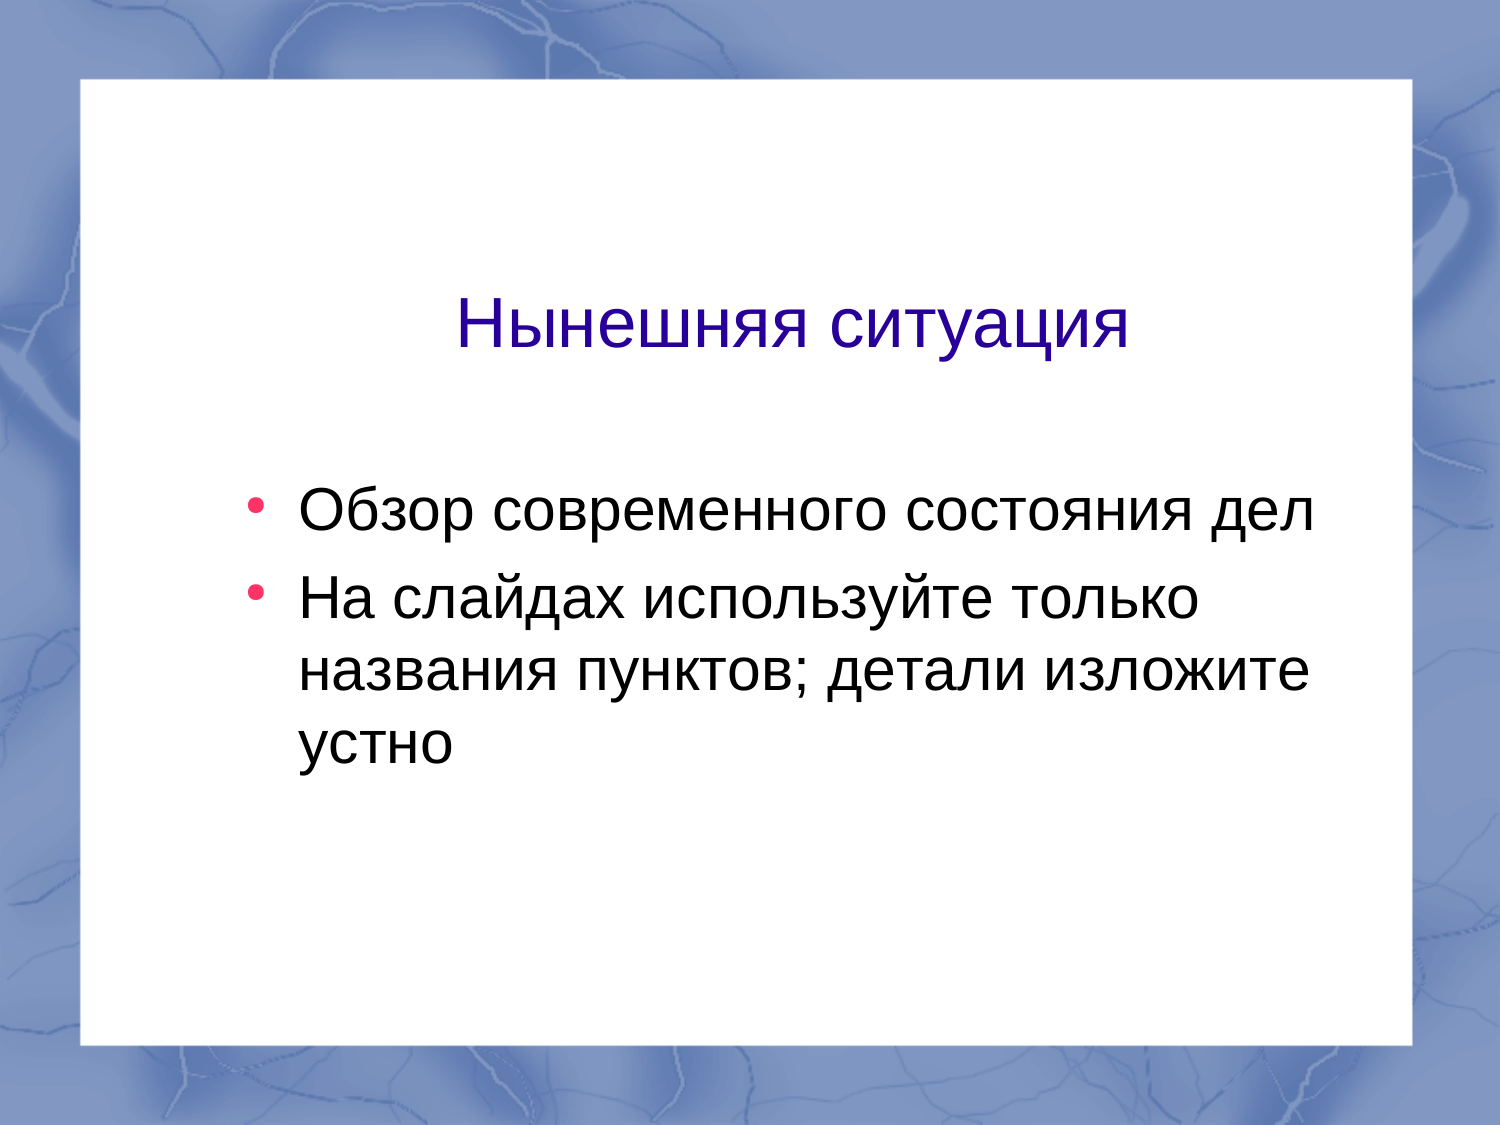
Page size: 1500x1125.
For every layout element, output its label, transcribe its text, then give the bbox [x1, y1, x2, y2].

picture [0, 0, 1500, 1125]
title Нынешняя ситуация [212, 199, 1375, 438]
list Обзор современного состояния дел На слайдах используйте только названия пунктов; детали изложите устно [212, 462, 1375, 1013]
